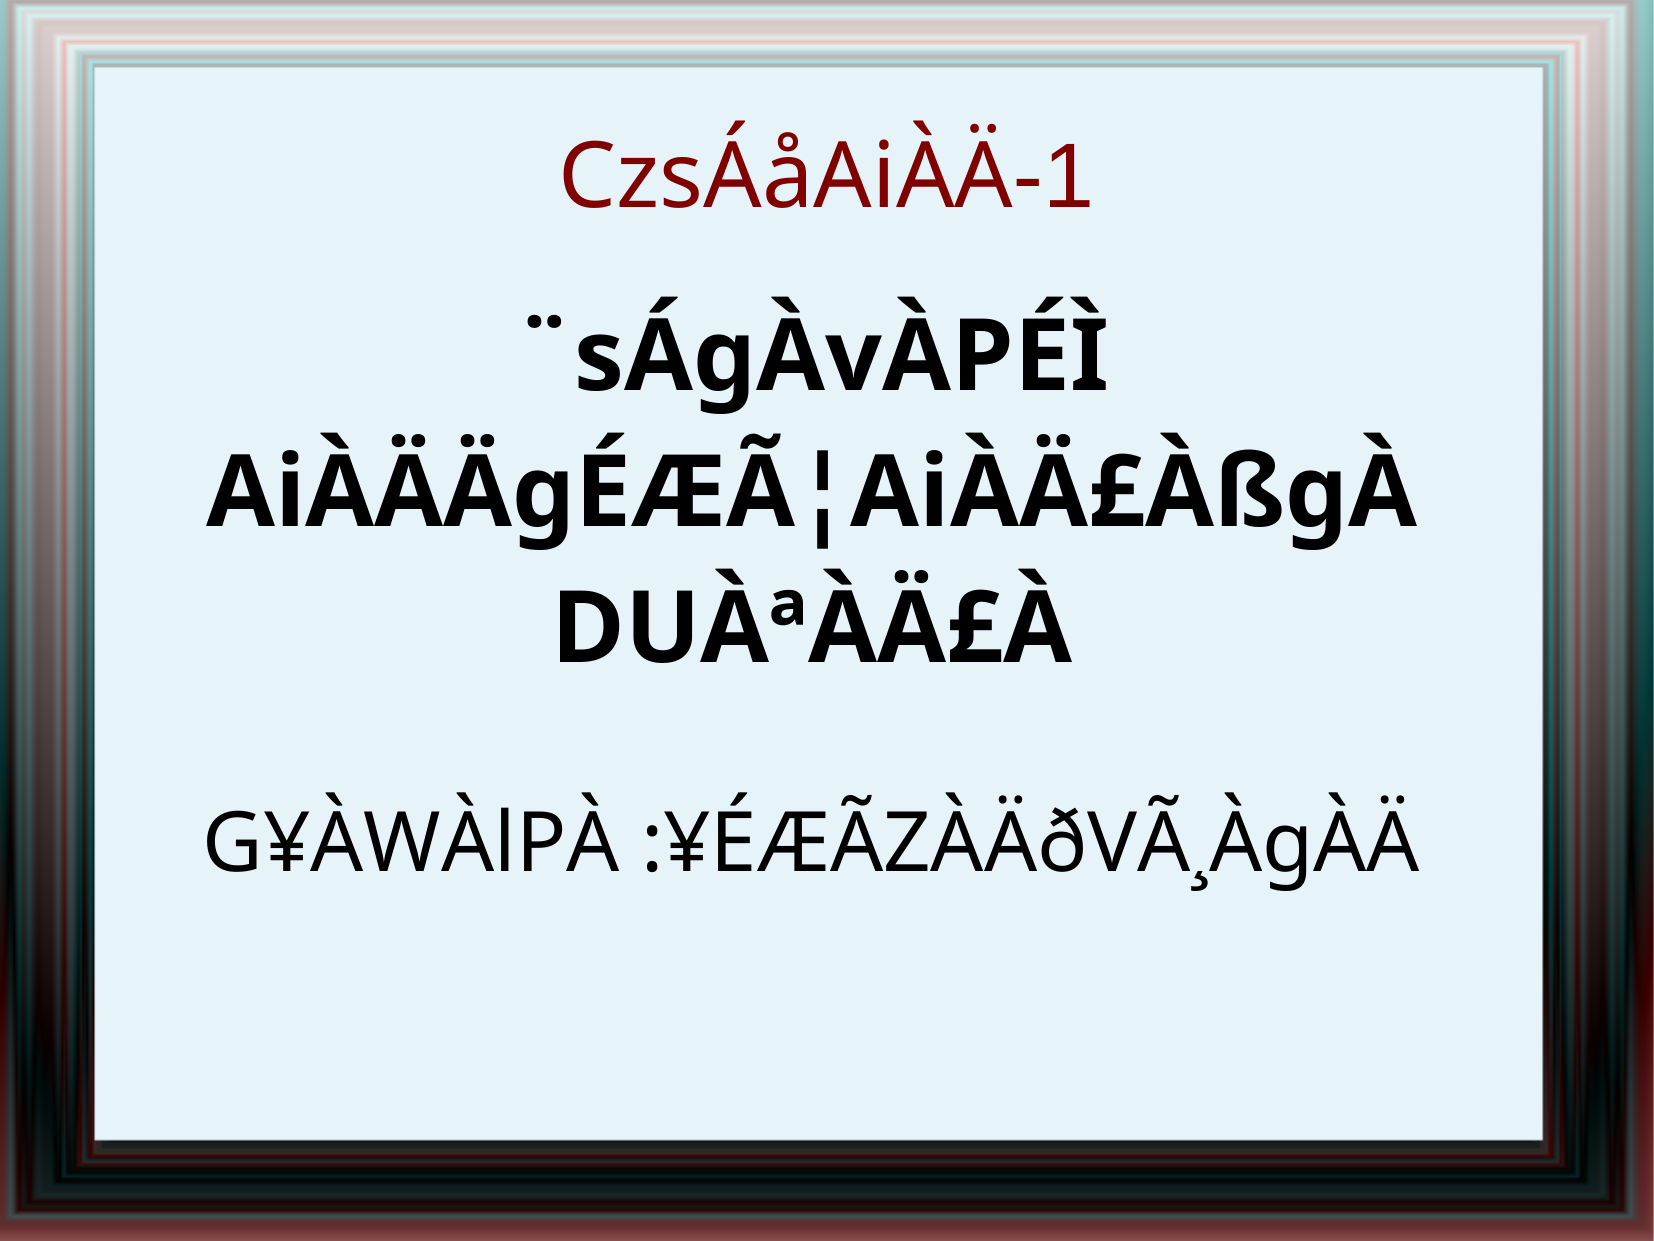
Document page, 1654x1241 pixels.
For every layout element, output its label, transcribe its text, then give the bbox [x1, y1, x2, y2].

title CzsÁåAiÀÄ-1 [118, 95, 1536, 250]
picture [0, 0, 1654, 1241]
subtitle ¨sÁgÀvÀPÉÌ AiÀÄÄgÉÆÃ¦AiÀÄ£ÀßgÀ DUÀªÀÄ£À G¥ÀWÀlPÀ :¥ÉÆÃZÀÄðVÃ¸ÀgÀÄ [118, 332, 1506, 938]
